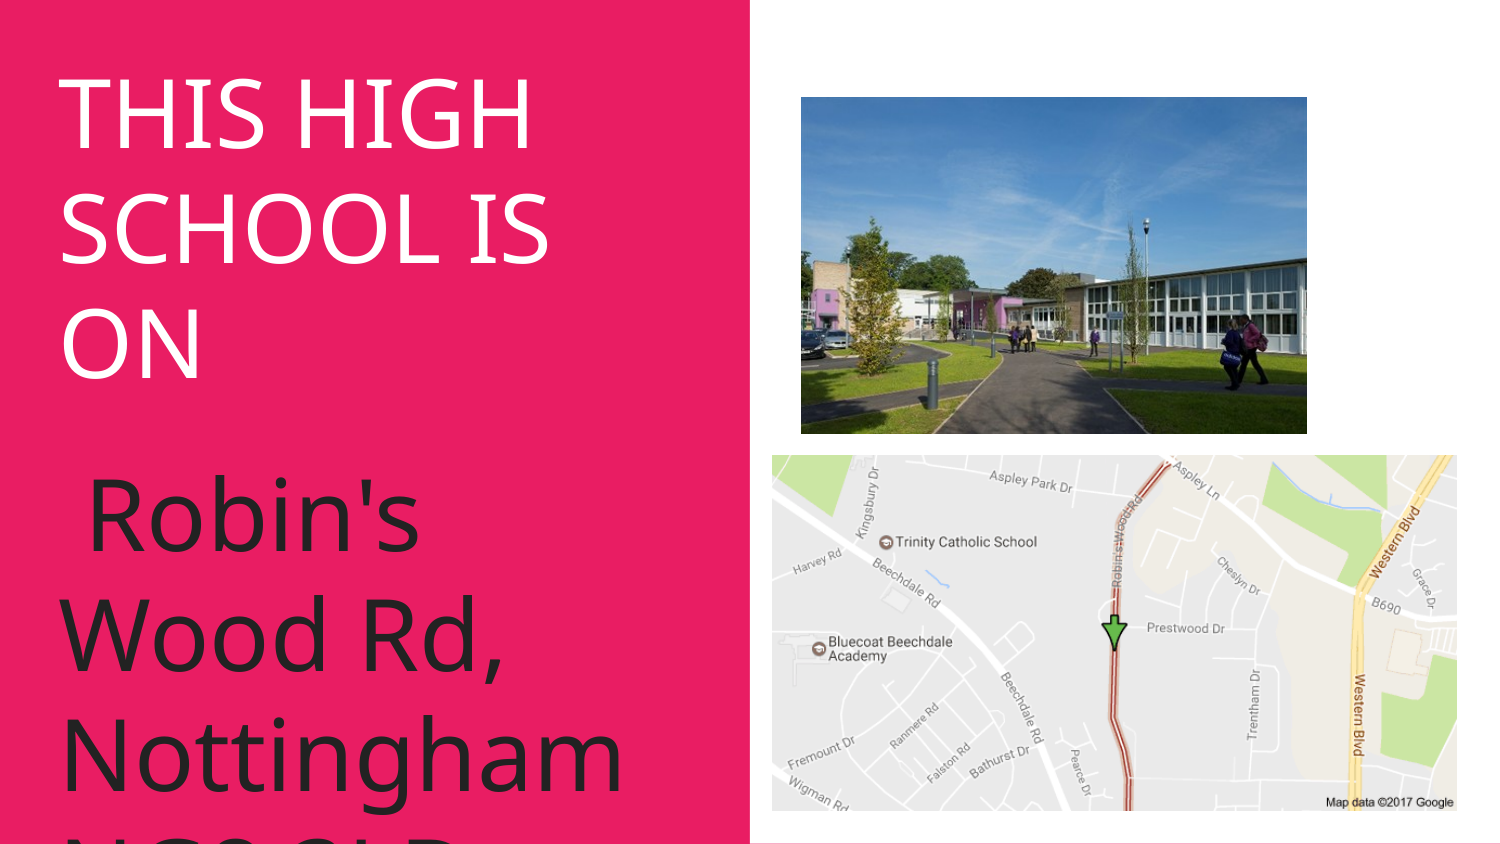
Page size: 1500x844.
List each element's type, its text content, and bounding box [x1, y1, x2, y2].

picture [801, 97, 1307, 434]
title THIS HIGH SCHOOL IS ON [43, 118, 708, 413]
picture [772, 455, 1457, 811]
subtitle Robin's Wood Rd, Nottingham NG8 3LD [43, 436, 708, 658]
